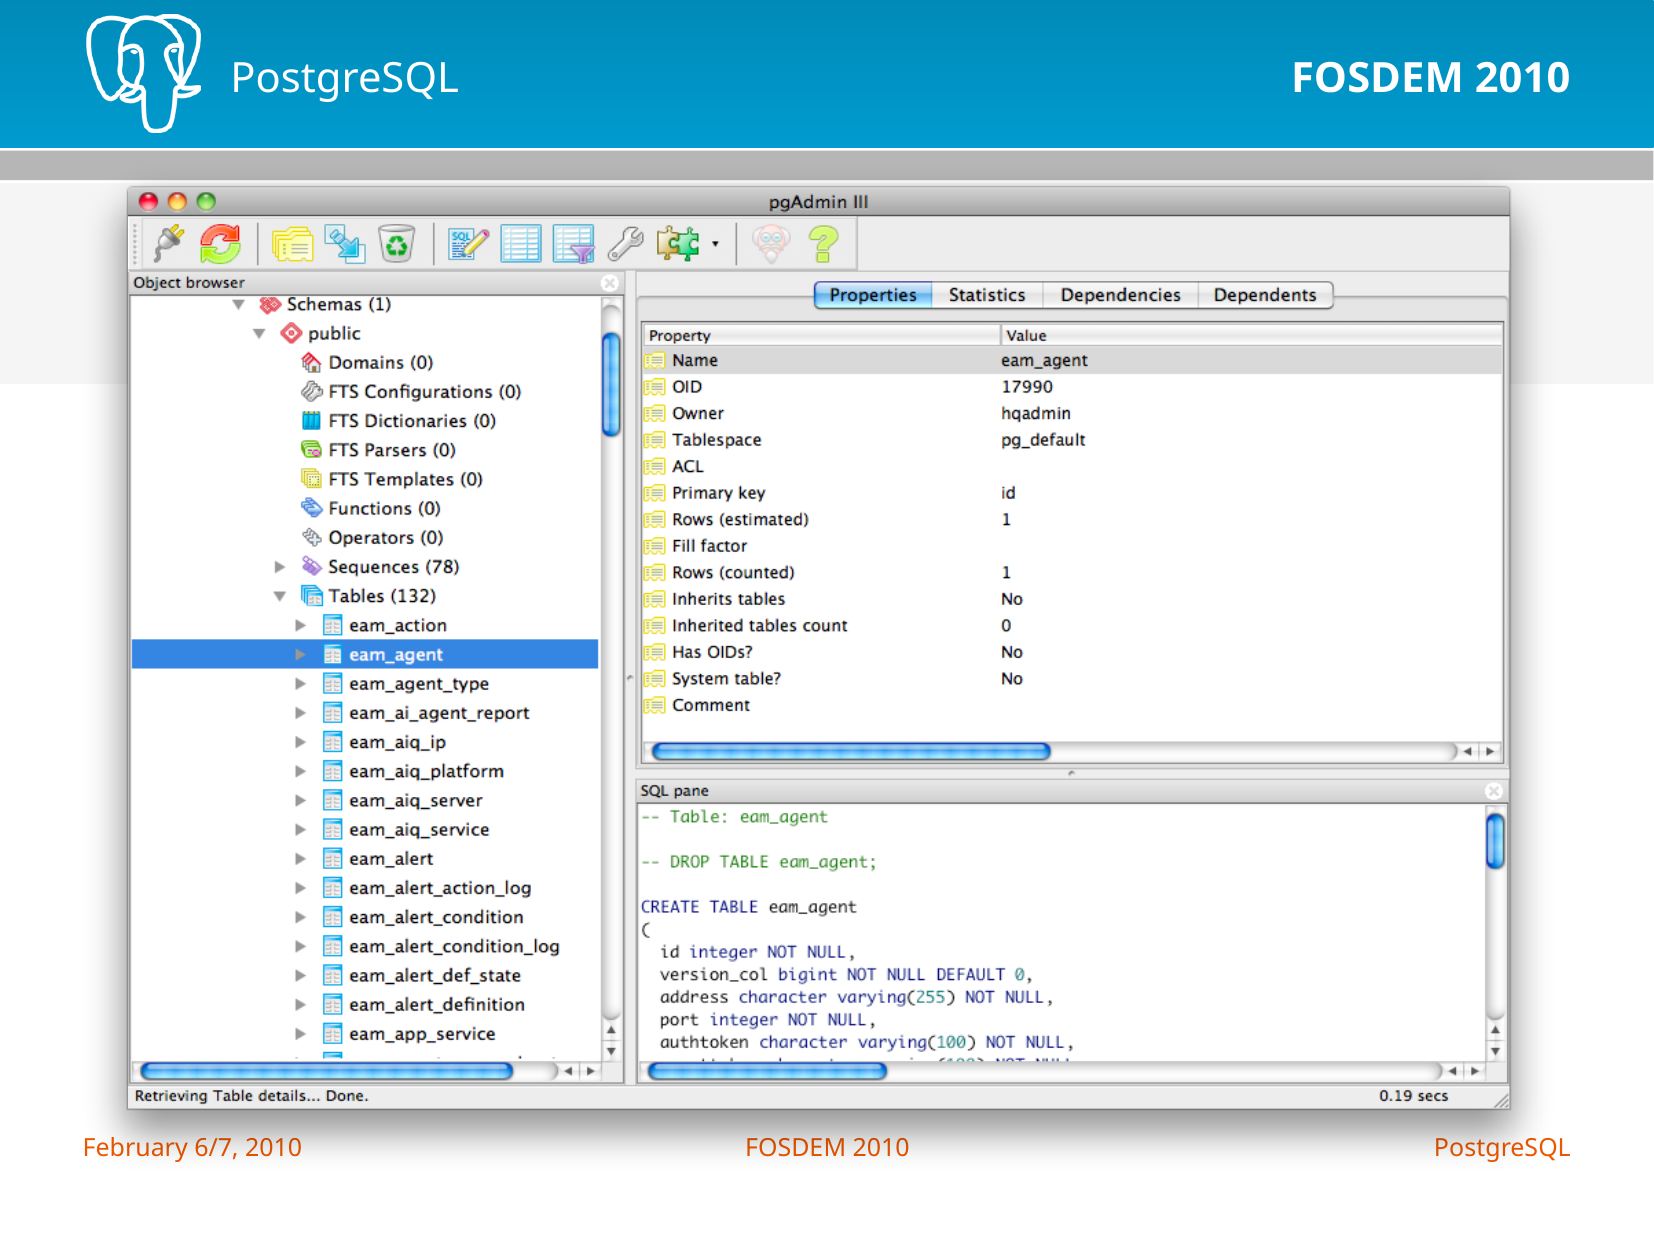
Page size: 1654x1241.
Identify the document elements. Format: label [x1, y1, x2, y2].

picture [87, 15, 200, 132]
picture [73, 154, 1565, 1182]
